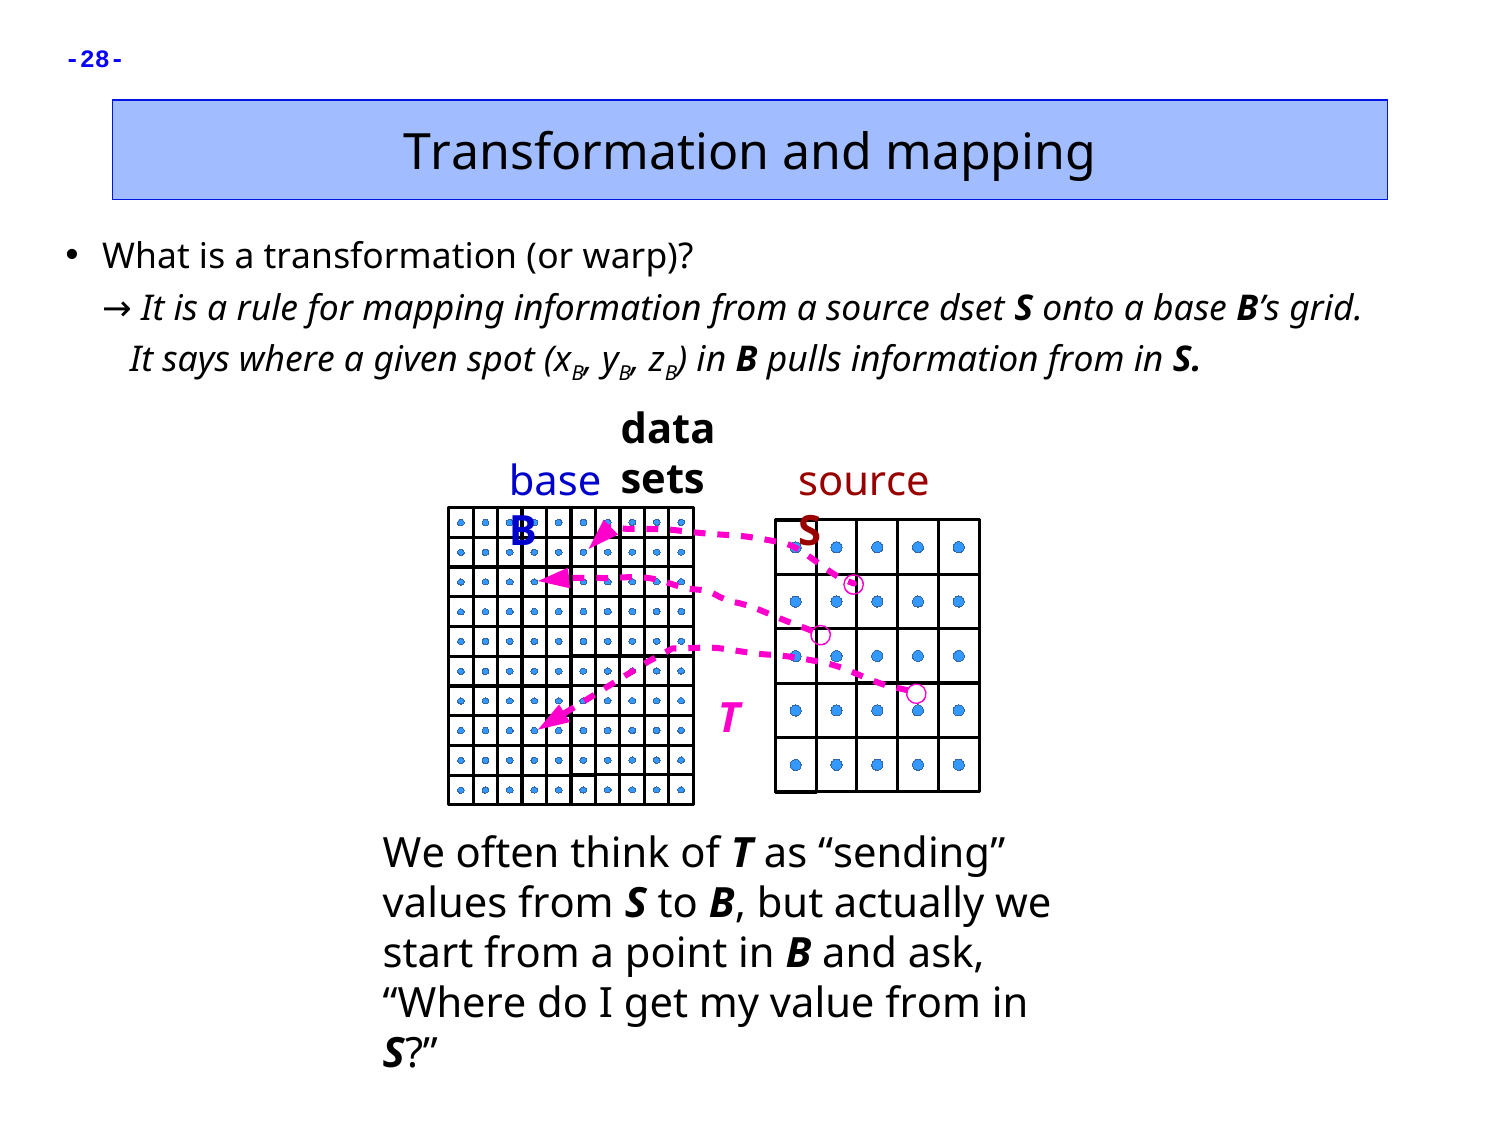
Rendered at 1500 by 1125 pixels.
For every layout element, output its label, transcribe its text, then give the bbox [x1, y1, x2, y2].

text_box [871, 541, 883, 553]
text_box [653, 638, 661, 645]
text_box [555, 519, 563, 526]
text_box [677, 578, 685, 585]
text_box [482, 757, 489, 764]
text_box [482, 549, 489, 556]
text_box [653, 519, 661, 526]
text_box [530, 608, 538, 615]
text_box [628, 608, 636, 615]
text_box [604, 786, 612, 793]
text_box [604, 727, 612, 734]
text_box [604, 757, 612, 764]
text_box [579, 786, 587, 794]
text_box [579, 757, 587, 764]
text_box [555, 786, 563, 794]
text_box [555, 727, 563, 734]
text_box [871, 759, 883, 771]
text_box [628, 549, 636, 556]
text_box base B [491, 443, 652, 515]
text_box [506, 668, 514, 675]
text_box [871, 595, 883, 608]
text_box [653, 608, 661, 615]
text_box [653, 756, 661, 764]
text_box [506, 697, 514, 704]
text_box [790, 704, 802, 717]
text_box [604, 608, 612, 615]
text_box [628, 756, 636, 764]
text_box [912, 704, 924, 716]
text_box [604, 697, 612, 704]
text_box [530, 697, 538, 704]
text_box [530, 668, 538, 675]
text_box [506, 519, 512, 526]
text_box T [703, 683, 762, 749]
text_box [830, 650, 843, 662]
text_box [530, 757, 538, 764]
text_box [677, 756, 685, 764]
text_box [830, 704, 843, 716]
text_box [871, 650, 883, 662]
text_box [457, 787, 465, 794]
text_box [579, 697, 585, 704]
text_box [457, 519, 465, 526]
text_box [653, 578, 661, 585]
text_box [580, 579, 587, 585]
text_box [457, 638, 465, 645]
text_box [555, 638, 563, 645]
text_box [953, 595, 965, 608]
text_box [506, 638, 514, 645]
text_box [457, 608, 465, 615]
text_box source S [780, 443, 974, 515]
text_box [457, 578, 465, 586]
text_box [953, 650, 965, 662]
text_box [871, 704, 883, 716]
text_box [791, 650, 802, 662]
text_box [677, 608, 685, 615]
text_box [555, 668, 563, 675]
text_box [506, 578, 514, 585]
text_box [506, 757, 514, 764]
text_box [457, 668, 465, 675]
text_box [628, 727, 636, 734]
text_box [653, 697, 661, 704]
text_box [530, 578, 538, 585]
text_box [628, 786, 636, 793]
text_box [604, 667, 612, 675]
text_box [579, 727, 587, 734]
text_box [457, 757, 465, 764]
text_box [457, 697, 465, 705]
text_box [506, 608, 514, 615]
text_box [830, 541, 843, 553]
text_box [482, 786, 489, 794]
text_box [530, 549, 538, 556]
text_box [506, 786, 514, 794]
text_box [677, 519, 685, 526]
text_box [555, 549, 563, 556]
text_box [953, 759, 965, 771]
text_box [530, 638, 538, 645]
text_box [653, 727, 661, 734]
text_box [953, 704, 965, 716]
text_box [604, 638, 612, 645]
text_box [790, 596, 802, 608]
text_box [482, 578, 489, 585]
text_box [790, 759, 802, 771]
text_box [579, 668, 587, 675]
text_box [482, 668, 489, 675]
text_box [555, 697, 563, 704]
text_box [912, 759, 924, 771]
text_box What is a transformation (or warp)? → It is a rule for mapping information from a source dset S onto a base B’s grid. It says where a given spot (xB, yB, zB) in B pulls information from in S. [49, 226, 1469, 435]
text_box [628, 519, 636, 525]
text_box [677, 667, 685, 675]
text_box [482, 727, 489, 734]
text_box [580, 608, 587, 615]
text_box [506, 727, 514, 734]
text_box [677, 697, 685, 704]
text_box [506, 549, 514, 556]
text_box [677, 786, 685, 793]
text_box [457, 549, 465, 556]
text_box [953, 541, 965, 553]
text_box [628, 697, 636, 704]
text_box data sets [603, 391, 816, 463]
text_box [604, 549, 612, 556]
text_box [555, 757, 563, 764]
text_box [830, 595, 843, 608]
text_box [555, 608, 563, 615]
text_box [790, 541, 802, 553]
text_box [580, 638, 587, 645]
text_box [653, 786, 661, 793]
text_box [482, 638, 489, 645]
text_box [912, 541, 924, 553]
text_box [530, 727, 538, 734]
text_box [677, 549, 685, 556]
text_box [482, 519, 489, 526]
text_box [580, 549, 587, 556]
text_box We often think of T as “sending” values from S to B, but actually we start from a point in B and ask, “Where do I get my value from in S?” [365, 815, 1107, 1110]
text_box [628, 638, 636, 645]
text_box [912, 595, 924, 608]
text_box [532, 519, 538, 526]
text_box [653, 667, 661, 675]
text_box Transformation and mapping [112, 99, 1388, 200]
text_box [628, 578, 636, 585]
text_box [604, 578, 612, 585]
text_box [482, 697, 489, 704]
text_box [653, 549, 661, 556]
text_box [830, 759, 843, 771]
text_box [457, 727, 465, 734]
text_box [677, 727, 685, 734]
text_box [482, 608, 489, 615]
text_box [580, 519, 587, 526]
text_box [677, 638, 685, 645]
text_box [530, 786, 538, 794]
text_box [912, 650, 924, 662]
